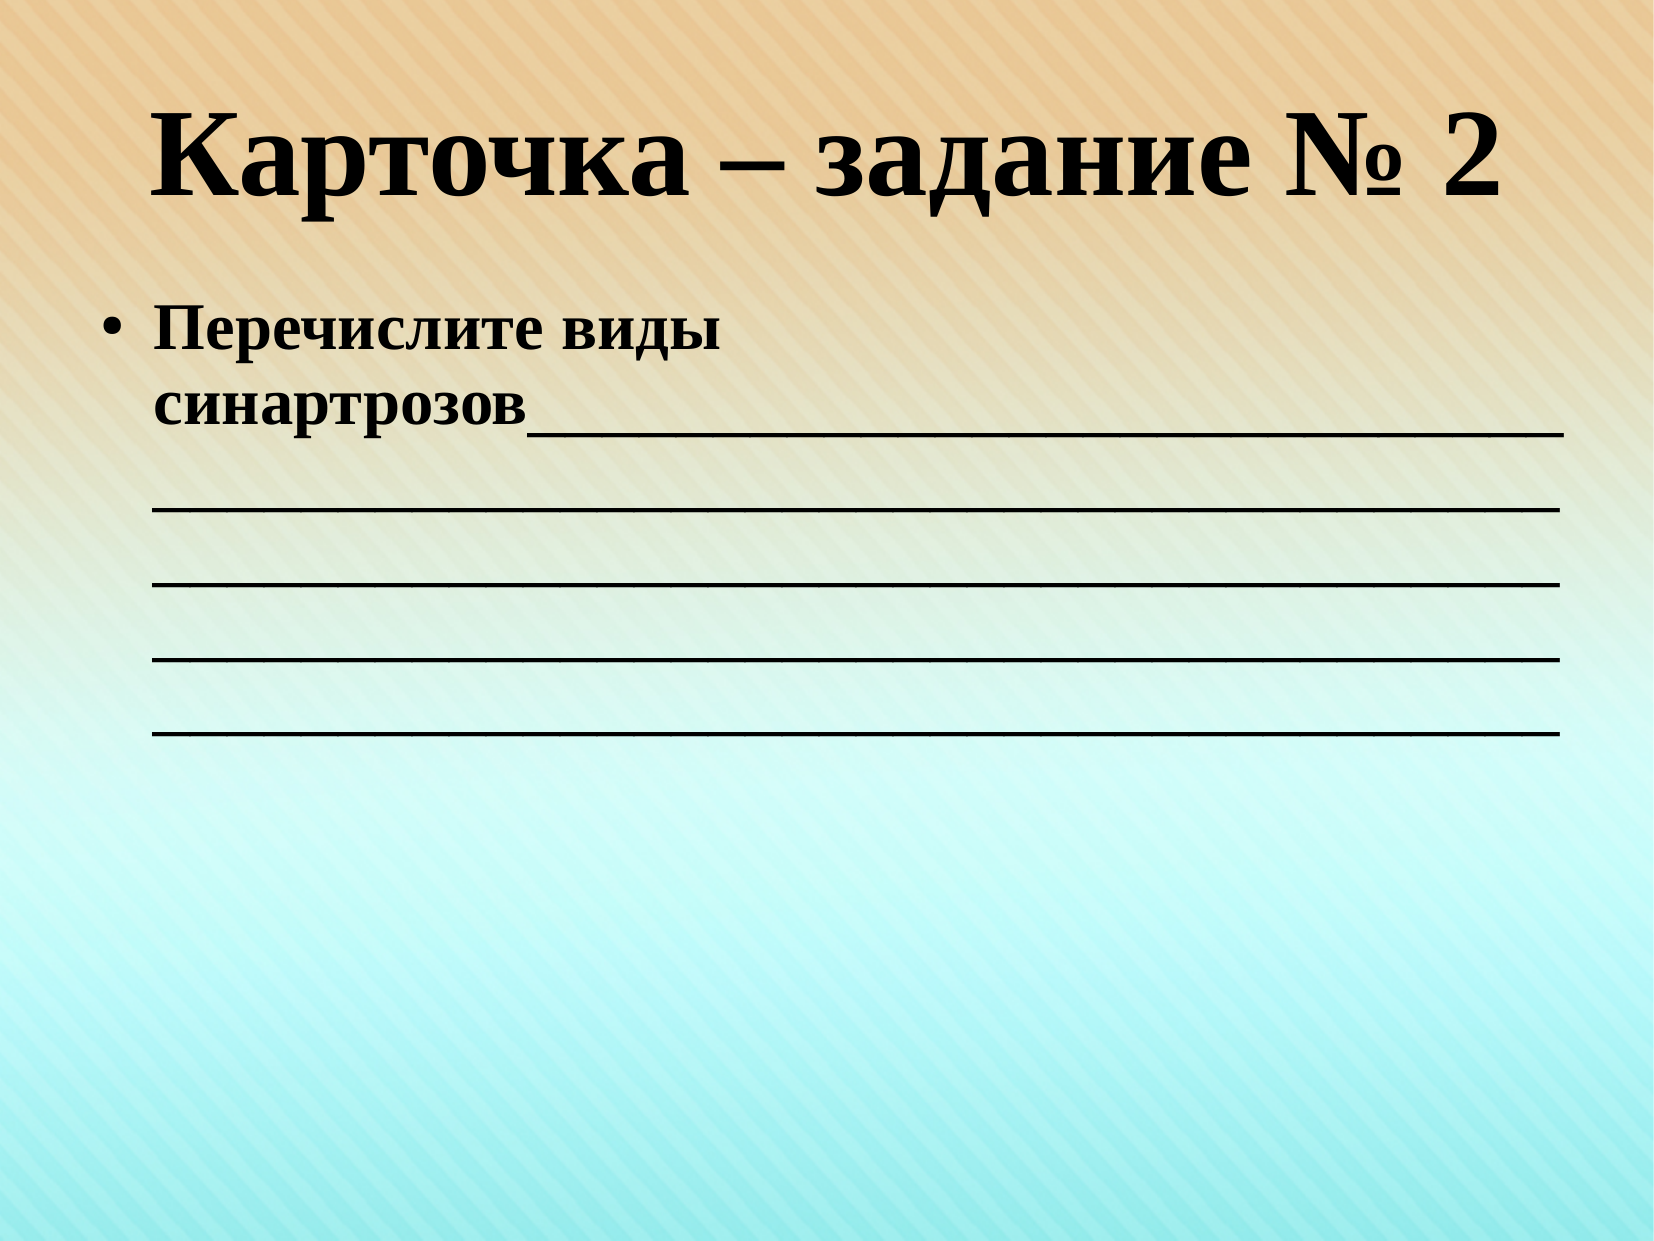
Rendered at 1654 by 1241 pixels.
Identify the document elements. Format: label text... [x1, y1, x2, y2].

title Карточка – задание № 2 [82, 49, 1571, 257]
list Перечислите виды синартрозов____________________________________________________________________________________________________________________________________________________________________________________ [82, 290, 1571, 1109]
picture [0, 0, 1654, 1241]
